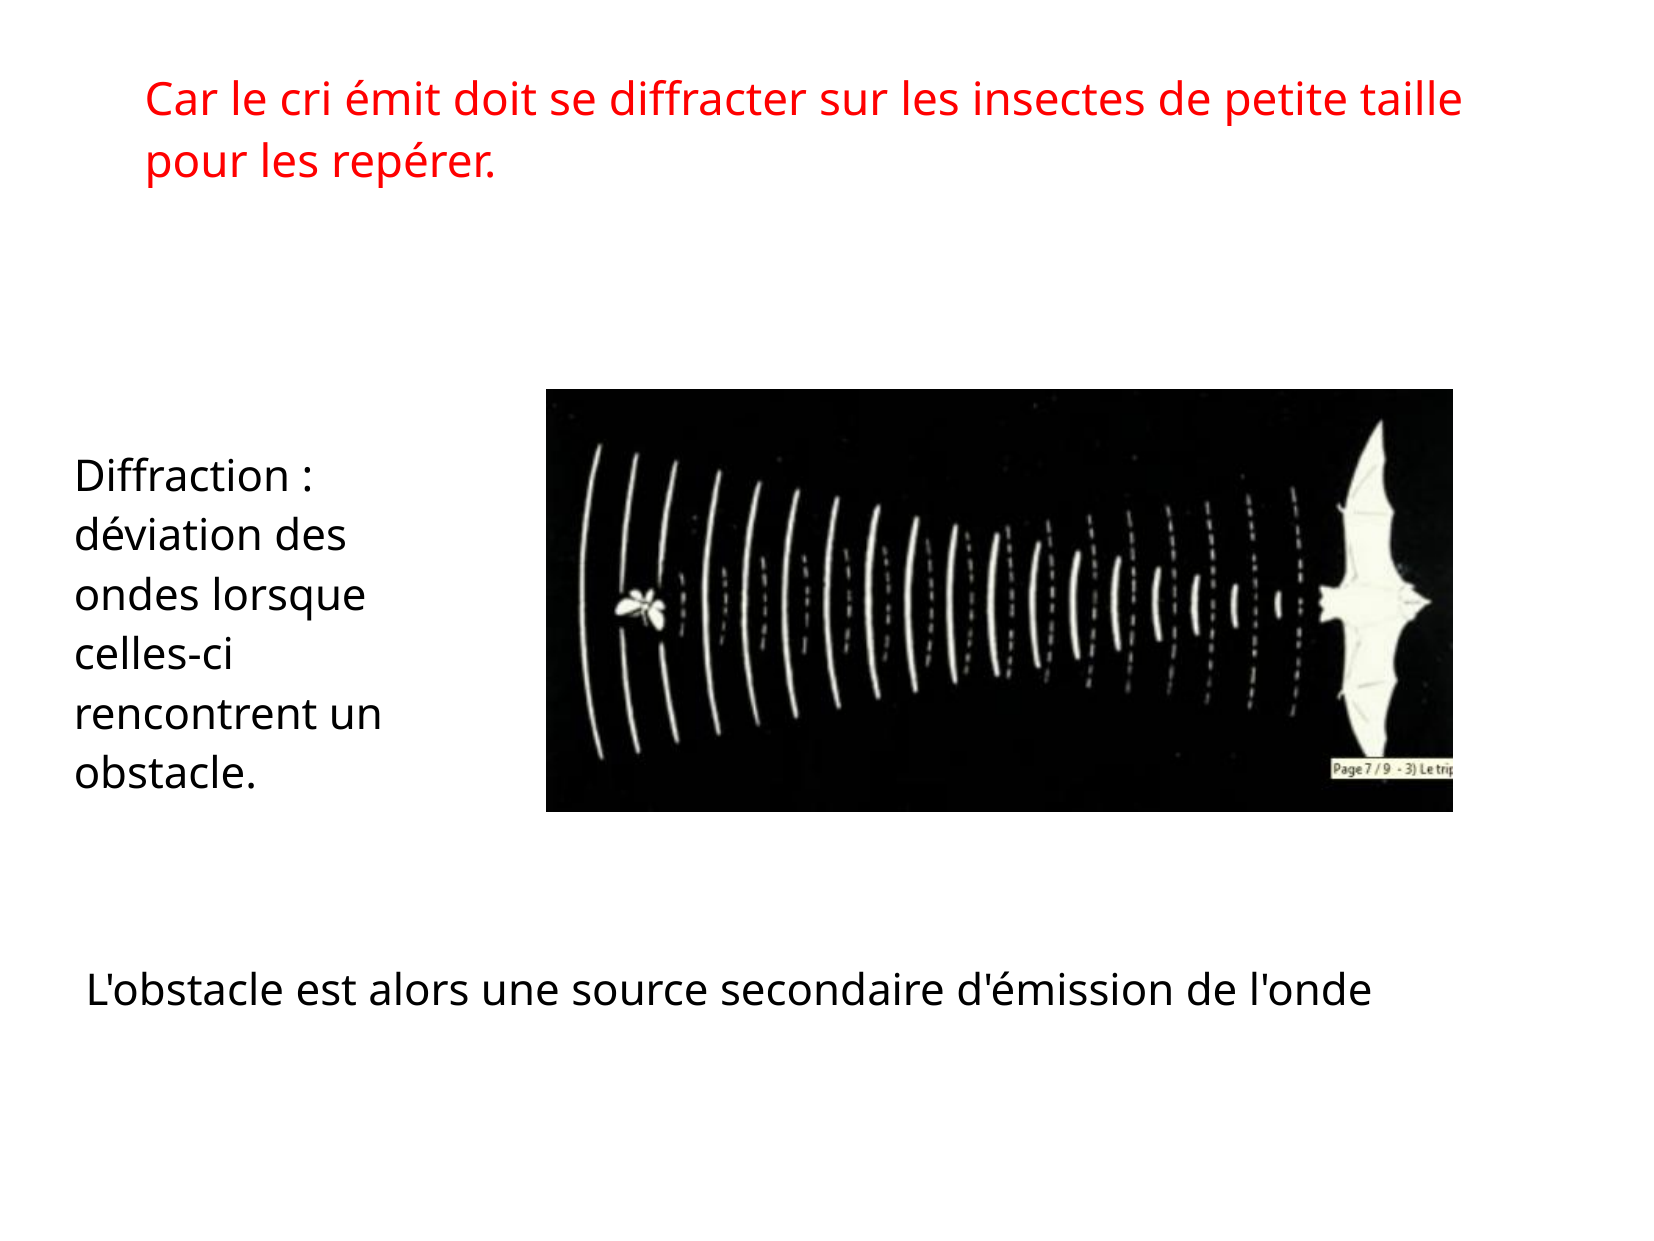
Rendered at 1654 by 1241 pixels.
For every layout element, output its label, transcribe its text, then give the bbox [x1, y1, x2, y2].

text_box Diffraction : déviation des ondes lorsque celles-ci rencontrent un obstacle. [59, 437, 485, 827]
text_box L'obstacle est alors une source secondaire d'émission de l'onde [70, 951, 1435, 1028]
picture [546, 389, 1453, 812]
text_box Car le cri émit doit se diffracter sur les insectes de petite taille pour les repérer. [129, 59, 1542, 202]
